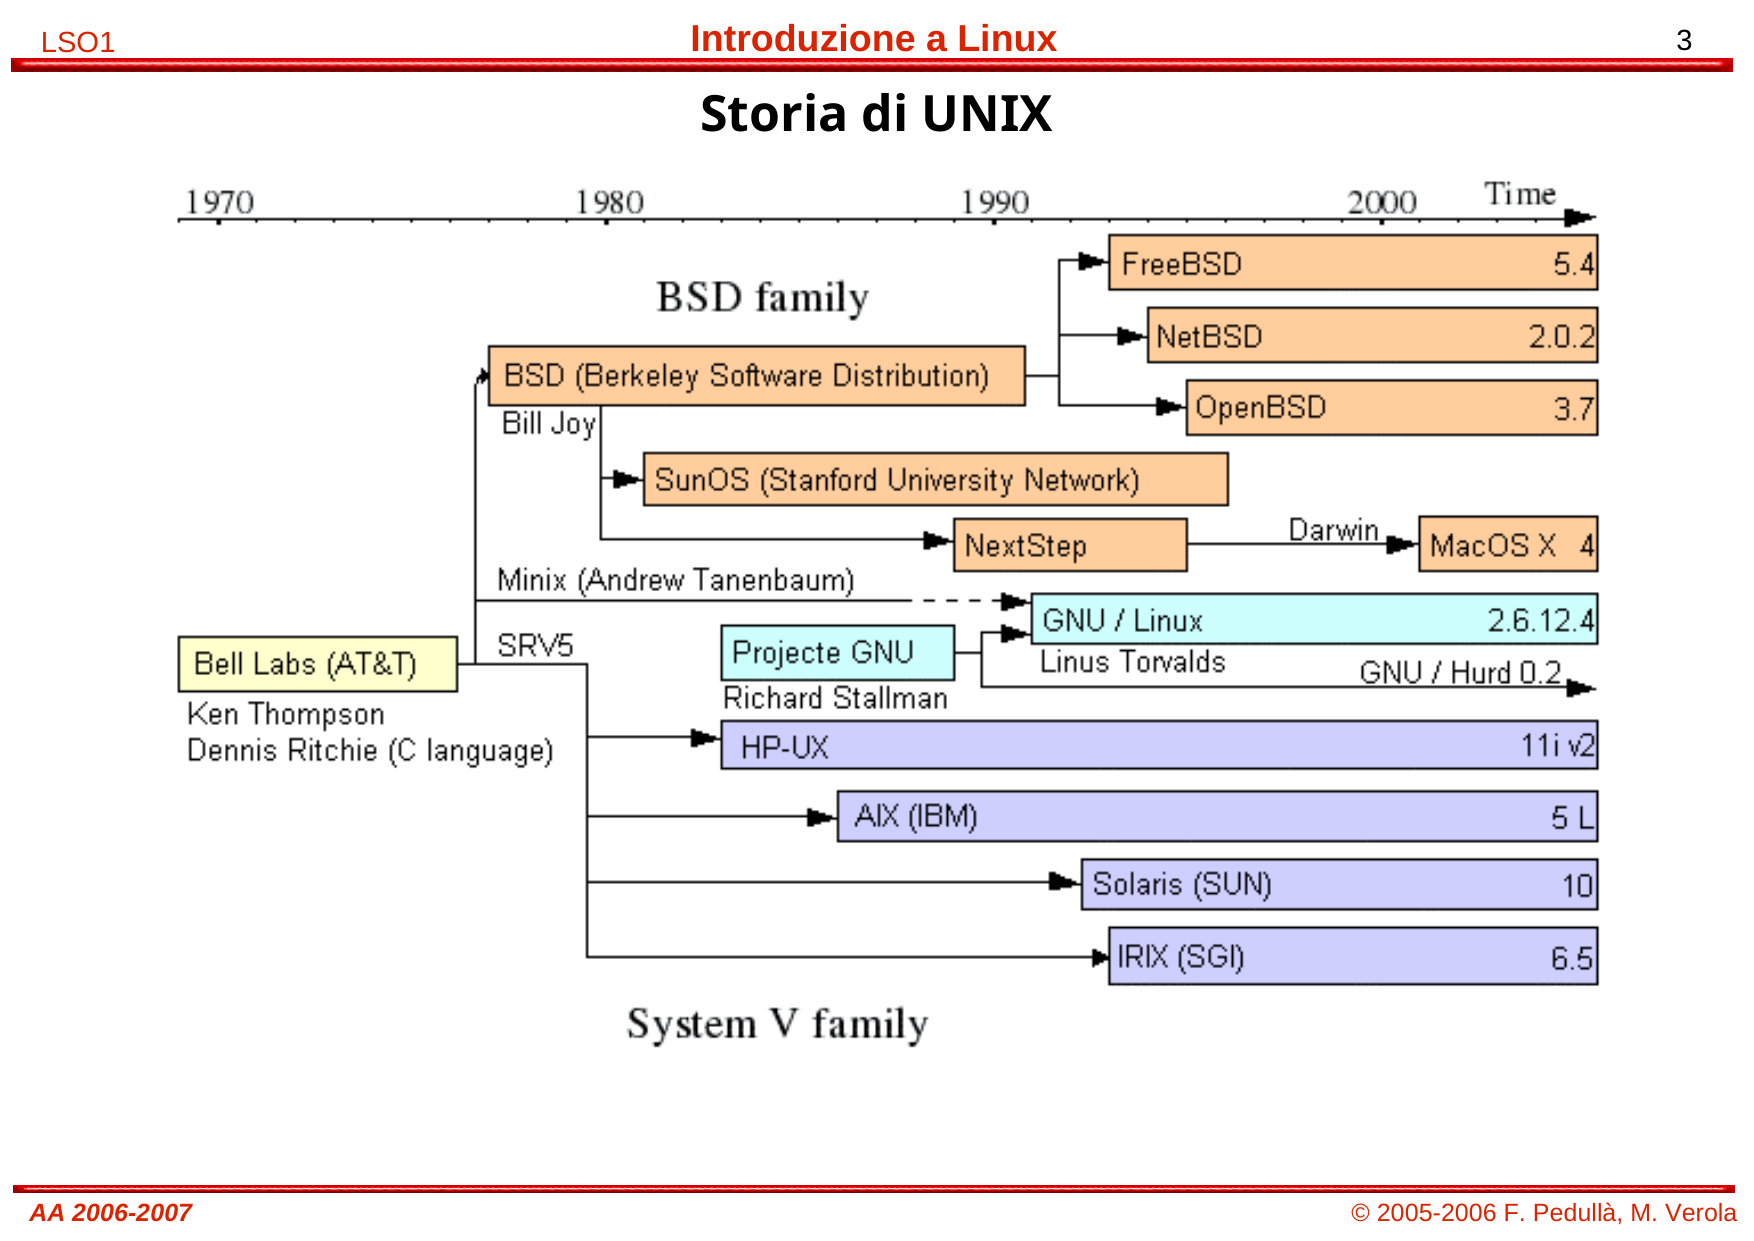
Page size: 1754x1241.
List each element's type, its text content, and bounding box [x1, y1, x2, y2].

picture [13, 1185, 1735, 1193]
picture [151, 171, 1638, 1061]
title Storia di UNIX [40, 66, 1714, 162]
picture [11, 58, 1733, 72]
